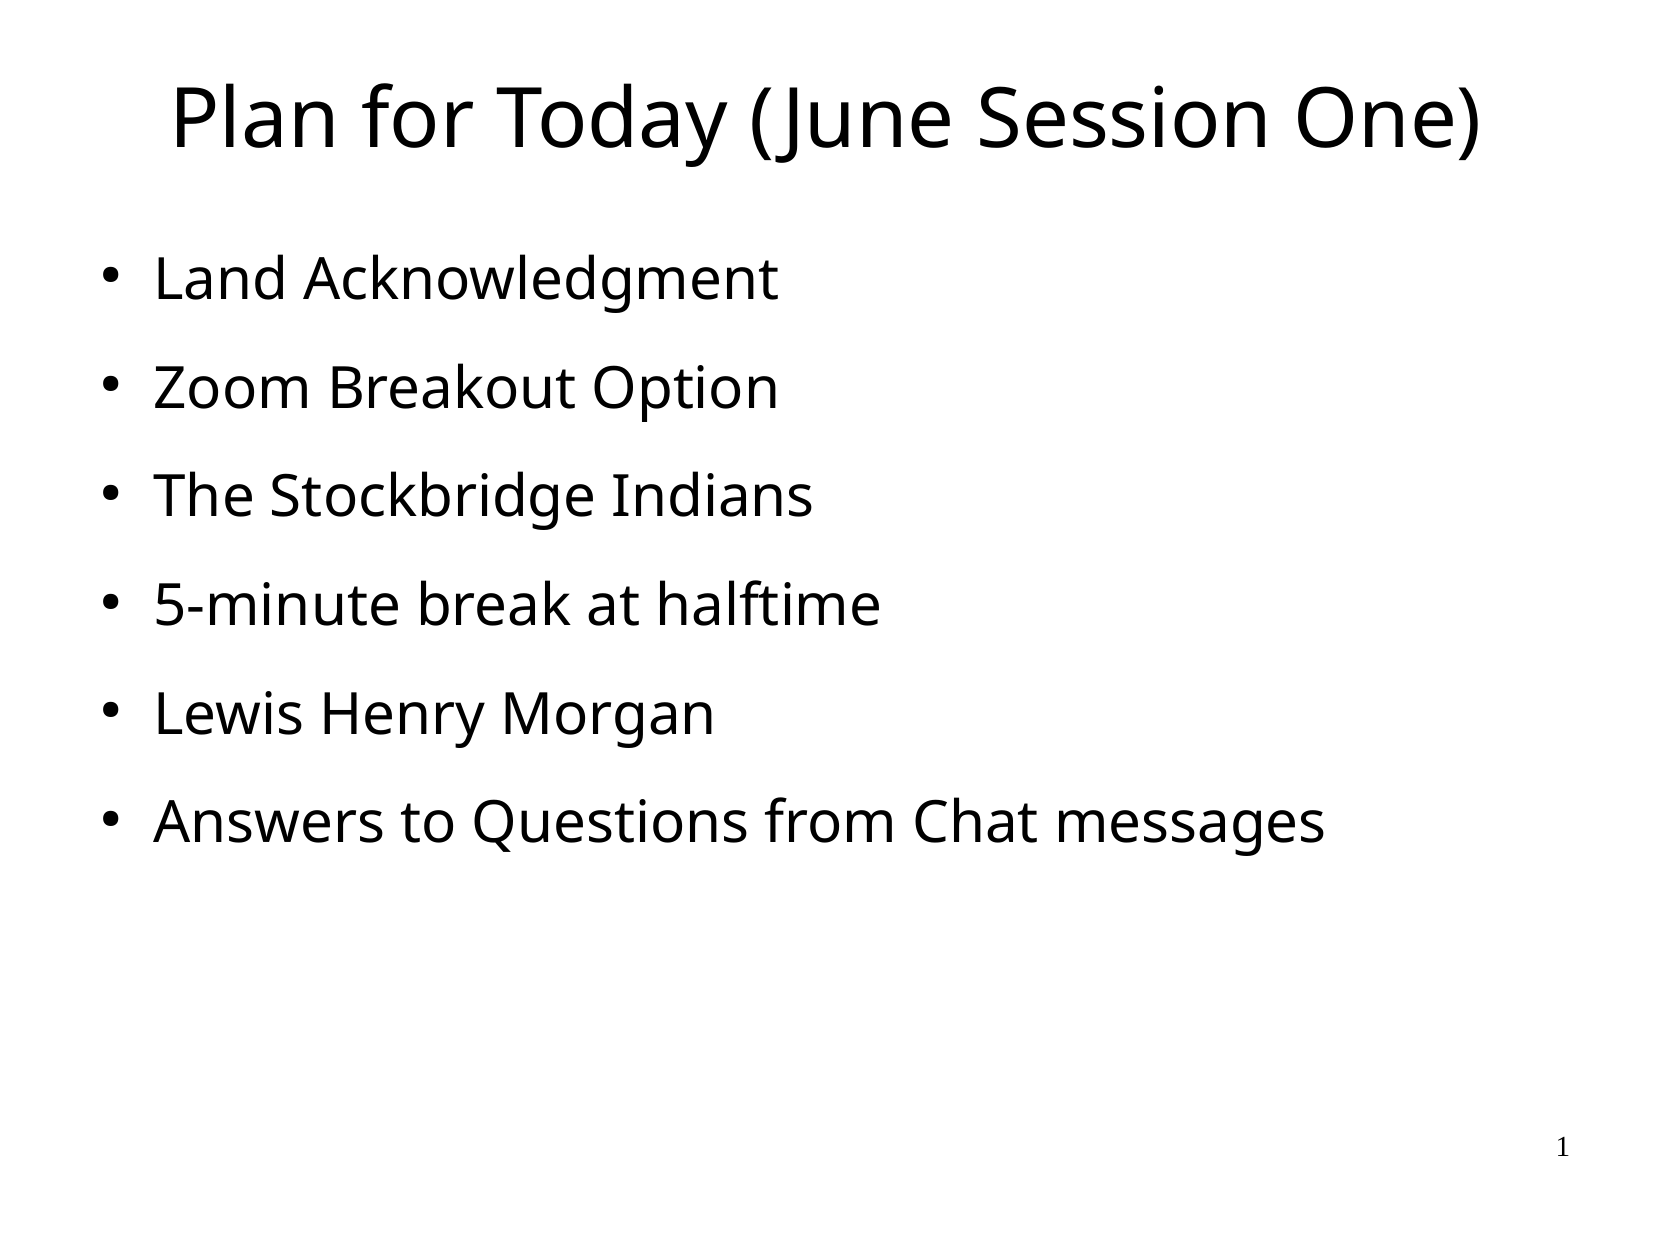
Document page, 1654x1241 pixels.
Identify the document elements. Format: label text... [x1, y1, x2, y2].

list Land Acknowledgment Zoom Breakout Option The Stockbridge Indians 5-minute break at halftime Lewis Henry Morgan Answers to Questions from Chat messages [82, 237, 1571, 1135]
title Plan for Today (June Session One) [82, 49, 1571, 181]
